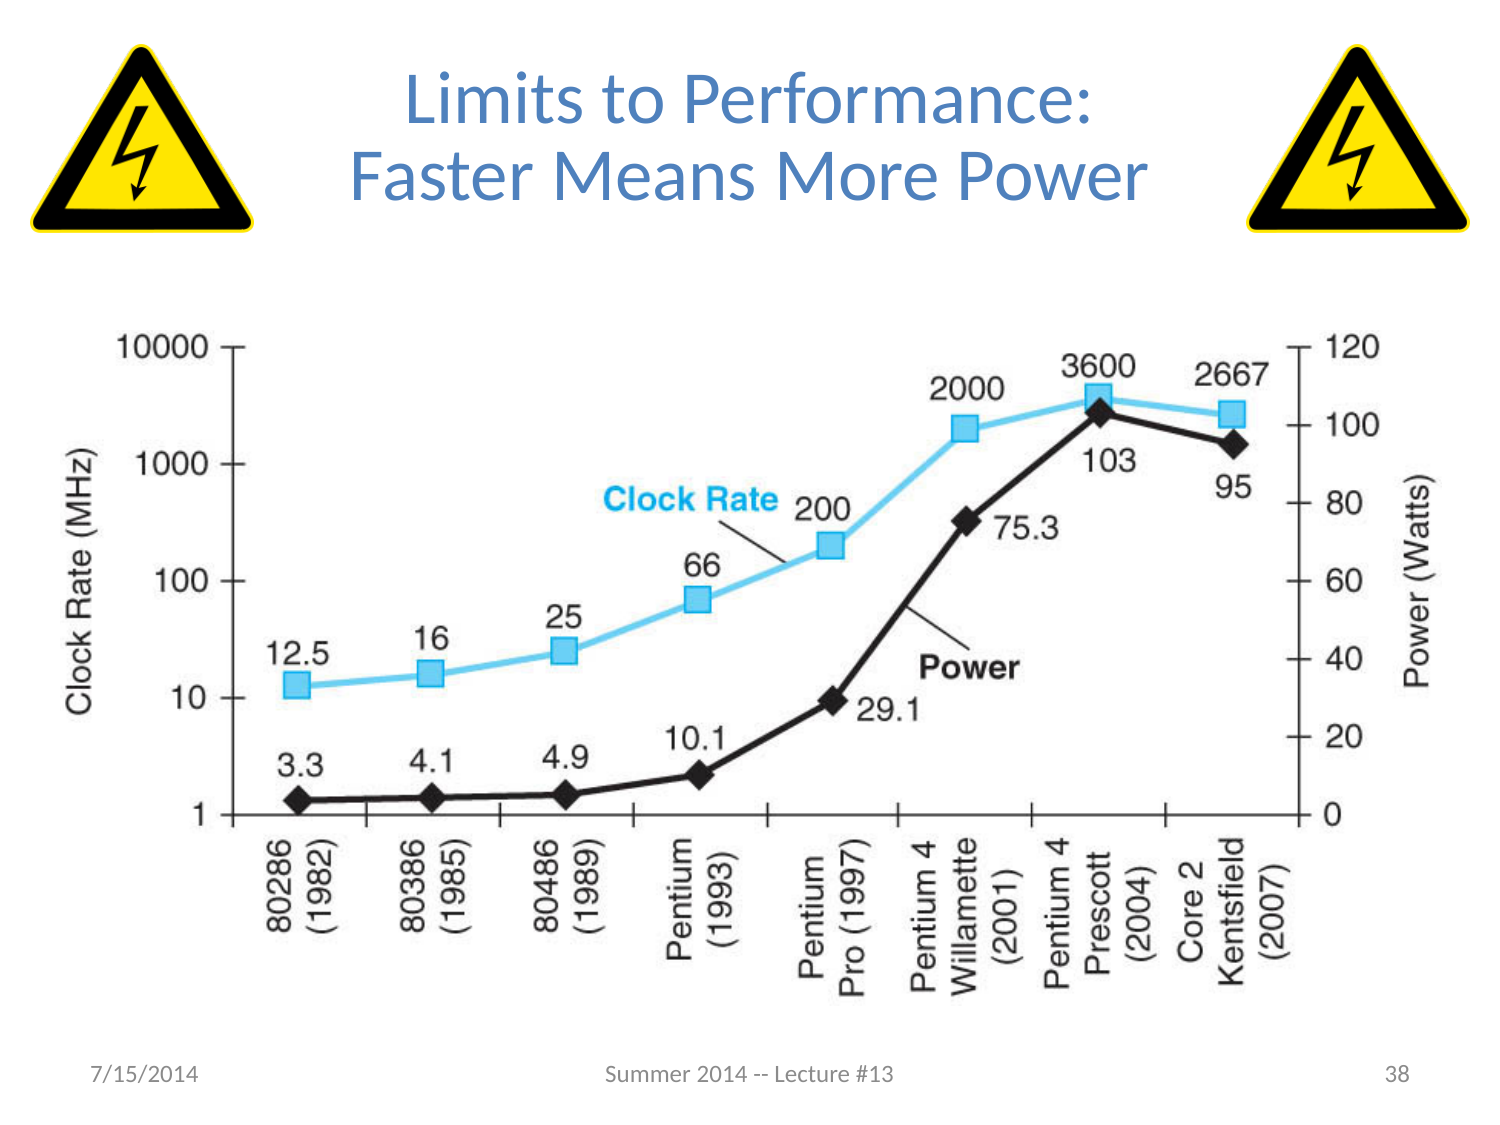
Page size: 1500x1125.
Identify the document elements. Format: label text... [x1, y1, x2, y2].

slide_number <number> [1074, 1042, 1425, 1103]
slide_number 7/15/2014 [75, 1042, 425, 1103]
picture [1246, 44, 1470, 233]
picture [30, 44, 254, 233]
footer Summer 2014 -- Lecture #13 [512, 1042, 988, 1103]
title Limits to Performance: Faster Means More Power [254, 45, 1246, 233]
picture [60, 329, 1442, 1006]
